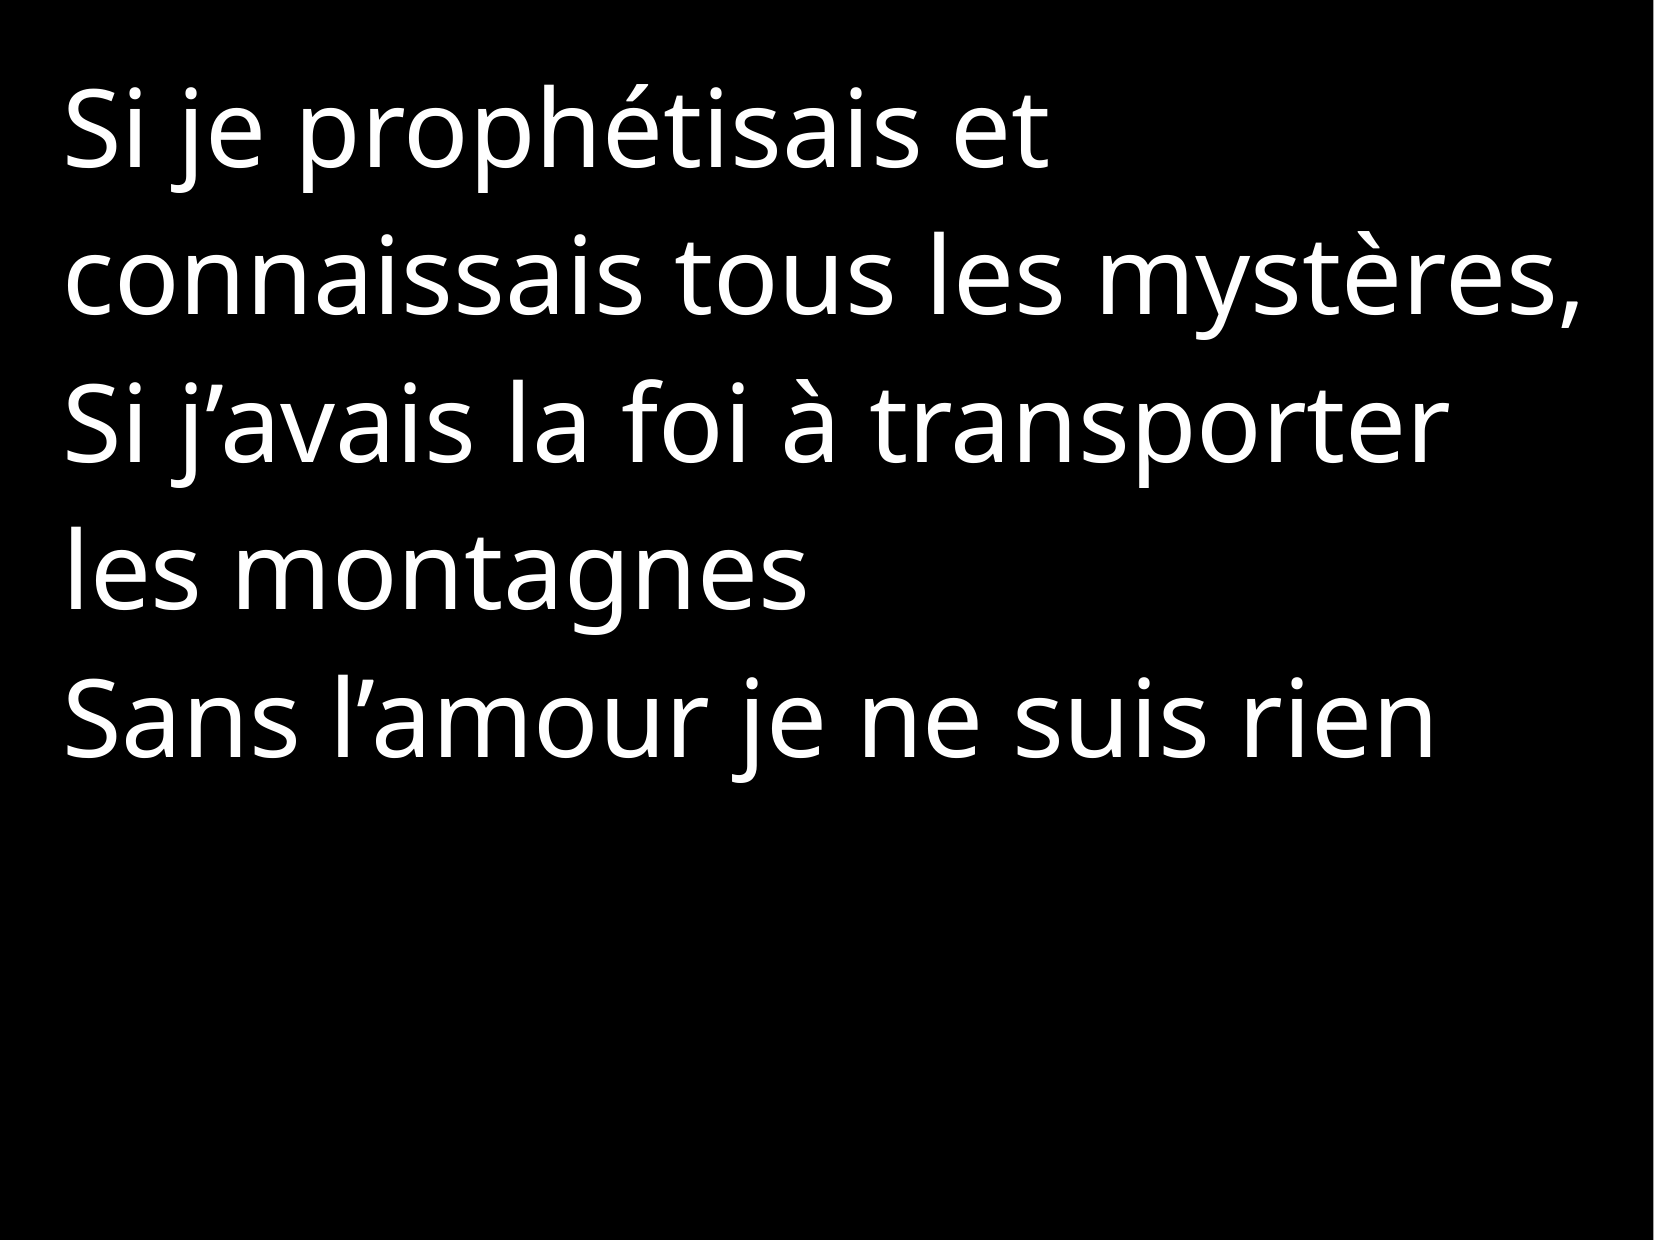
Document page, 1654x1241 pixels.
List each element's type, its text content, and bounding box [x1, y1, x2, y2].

text_box Si je prophétisais et connaissais tous les mystères, Si j’avais la foi à transporter les montagnes Sans l’amour je ne suis rien [47, 43, 1619, 1241]
